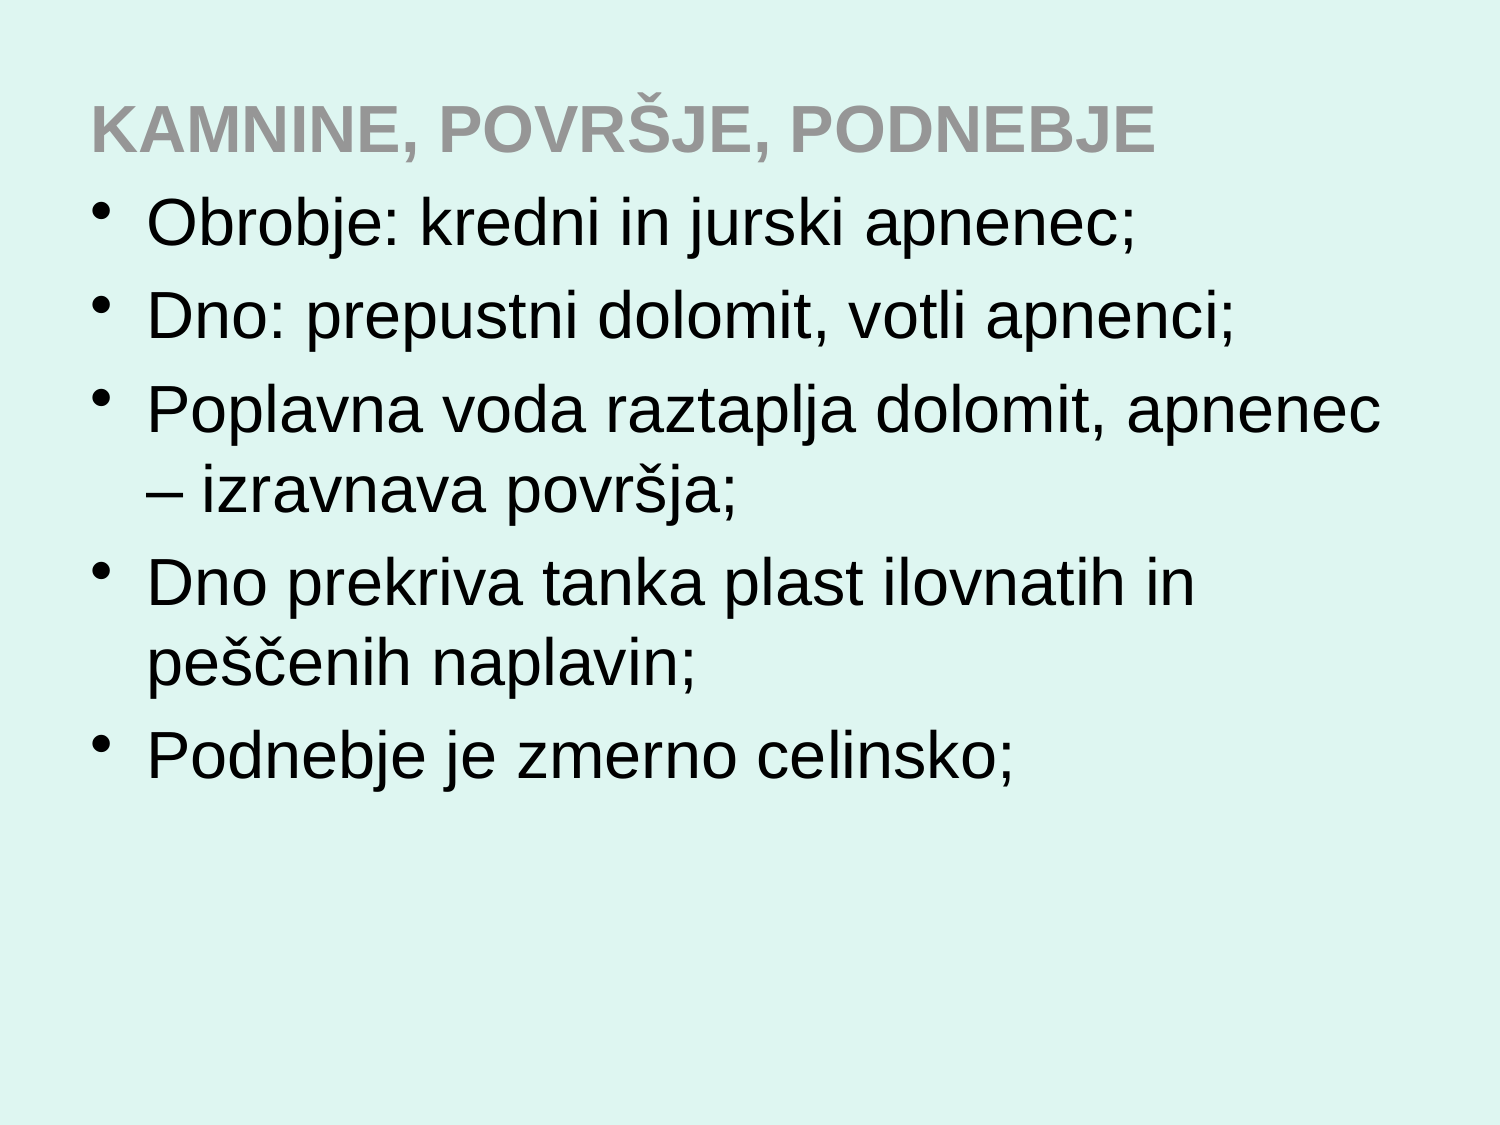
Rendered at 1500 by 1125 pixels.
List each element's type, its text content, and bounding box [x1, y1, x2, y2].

list KAMNINE, POVRŠJE, PODNEBJE Obrobje: kredni in jurski apnenec; Dno: prepustni dolomit, votli apnenci; Poplavna voda raztaplja dolomit, apnenec – izravnava površja; Dno prekriva tanka plast ilovnatih in peščenih naplavin; Podnebje je zmerno celinsko; [75, 78, 1425, 1005]
